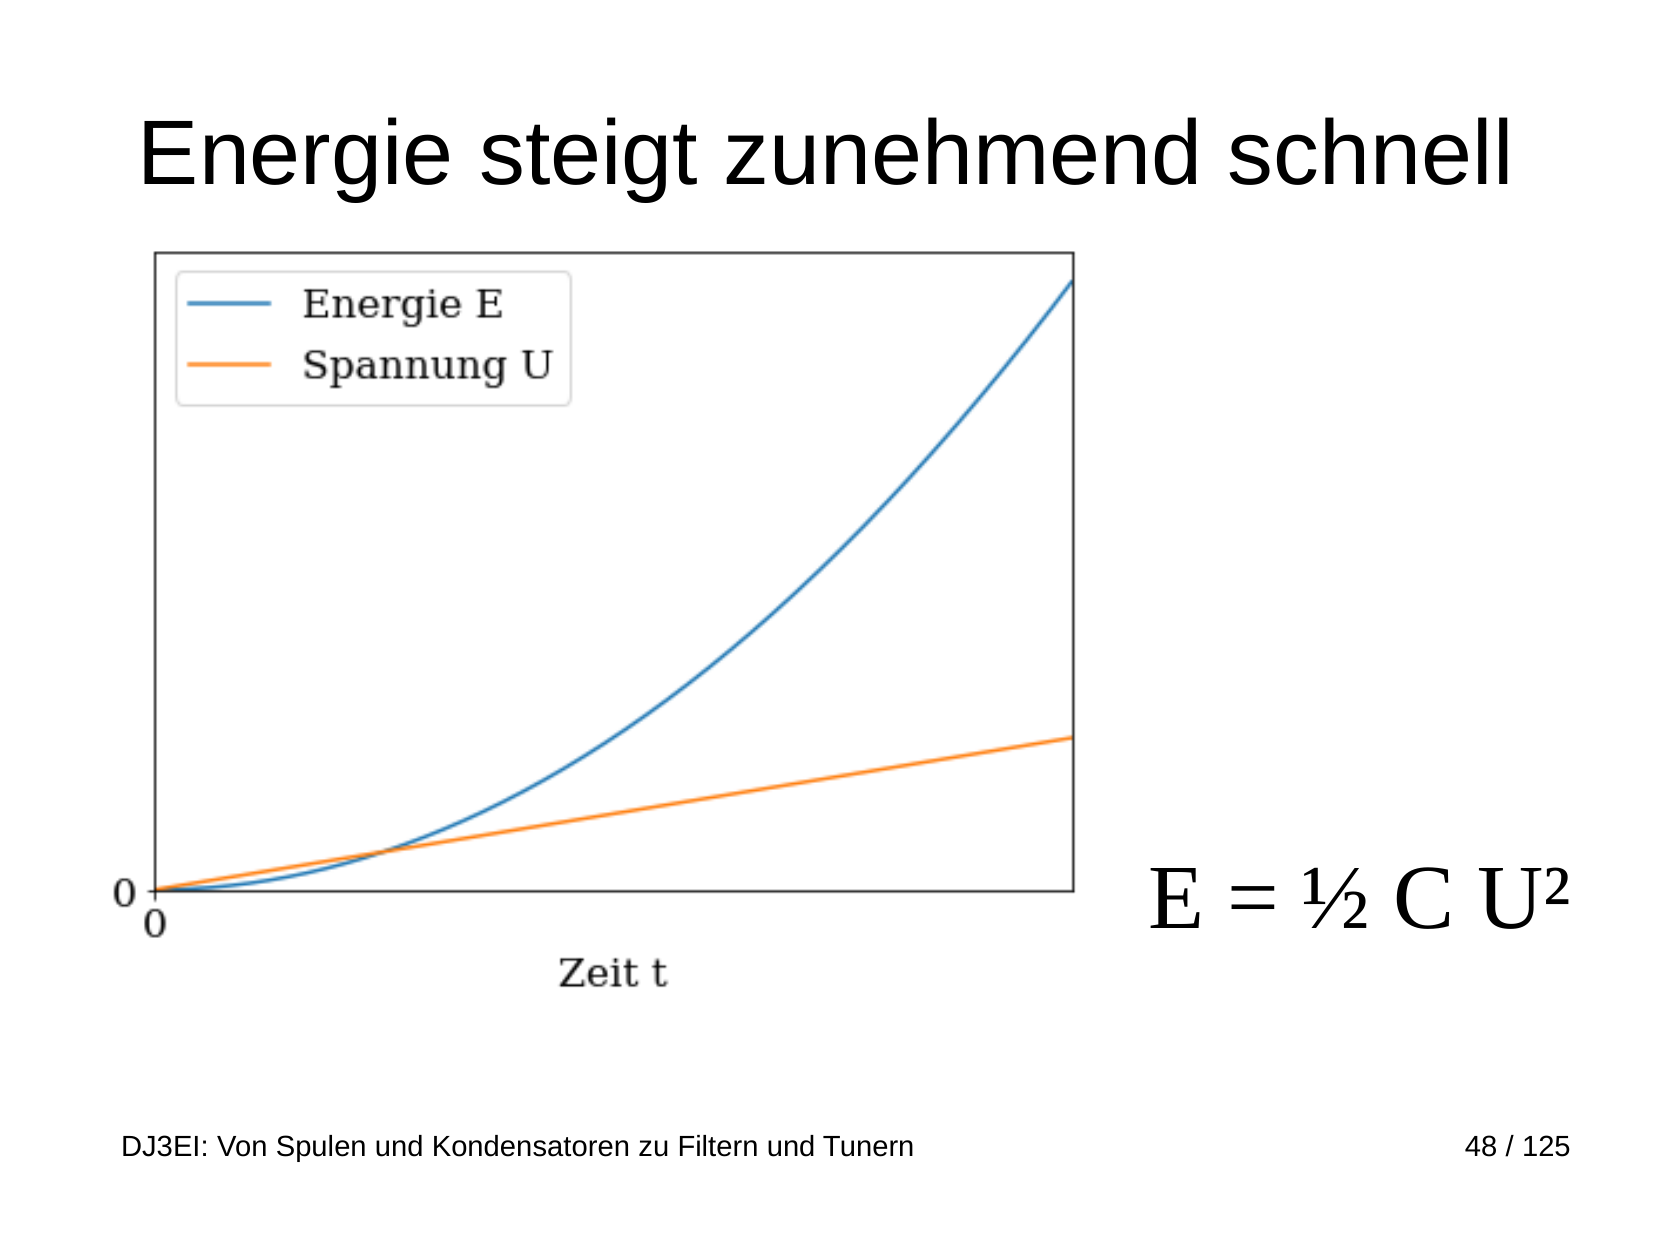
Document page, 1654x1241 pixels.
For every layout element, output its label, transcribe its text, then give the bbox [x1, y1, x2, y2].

text_box E = ½ C U² [1133, 839, 1587, 957]
picture [96, 236, 1087, 1013]
title Energie steigt zunehmend schnell [82, 49, 1571, 257]
